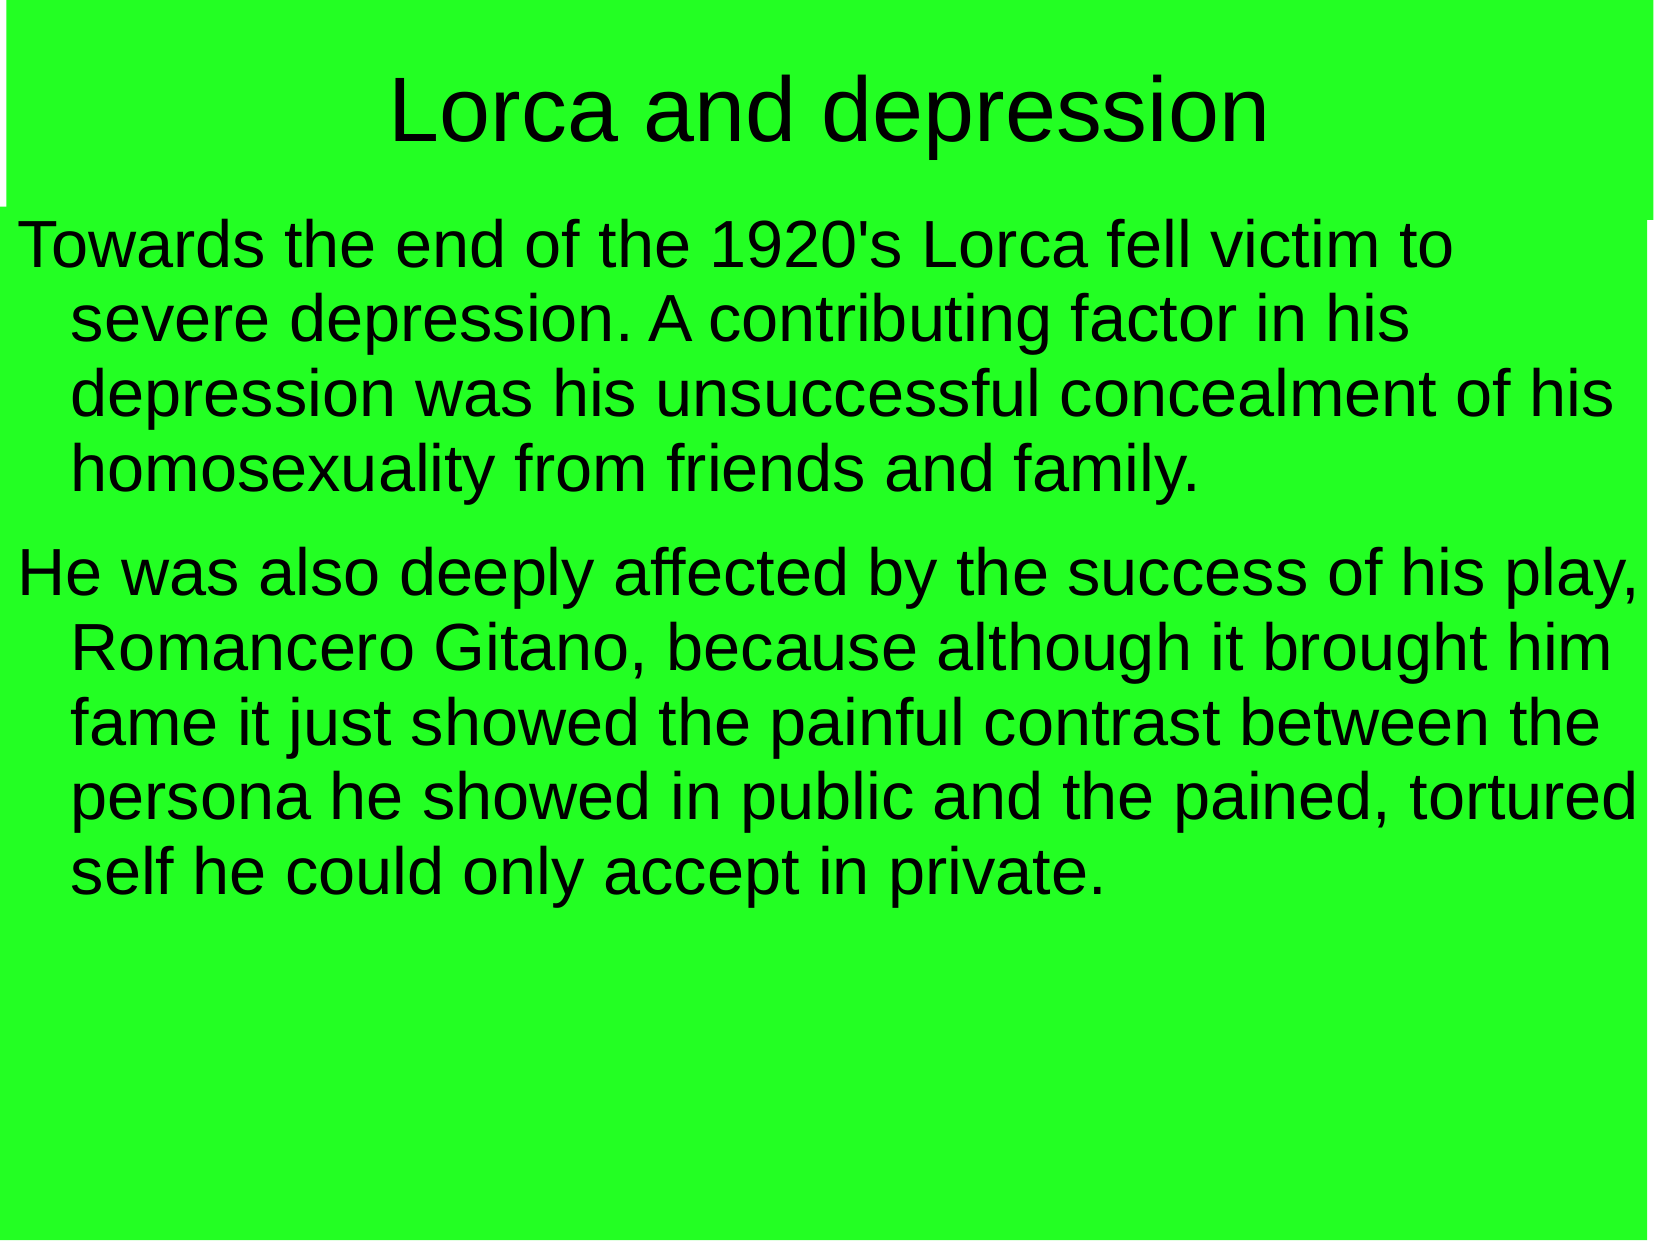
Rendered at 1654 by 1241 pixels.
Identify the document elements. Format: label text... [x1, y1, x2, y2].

list Towards the end of the 1920's Lorca fell victim to severe depression. A contributing factor in his depression was his unsuccessful concealment of his homosexuality from friends and family. He was also deeply affected by the success of his play, Romancero Gitano, because although it brought him fame it just showed the painful contrast between the persona he showed in public and the pained, tortured self he could only accept in private. [0, 206, 1648, 1241]
title Lorca and depression [6, 0, 1654, 220]
